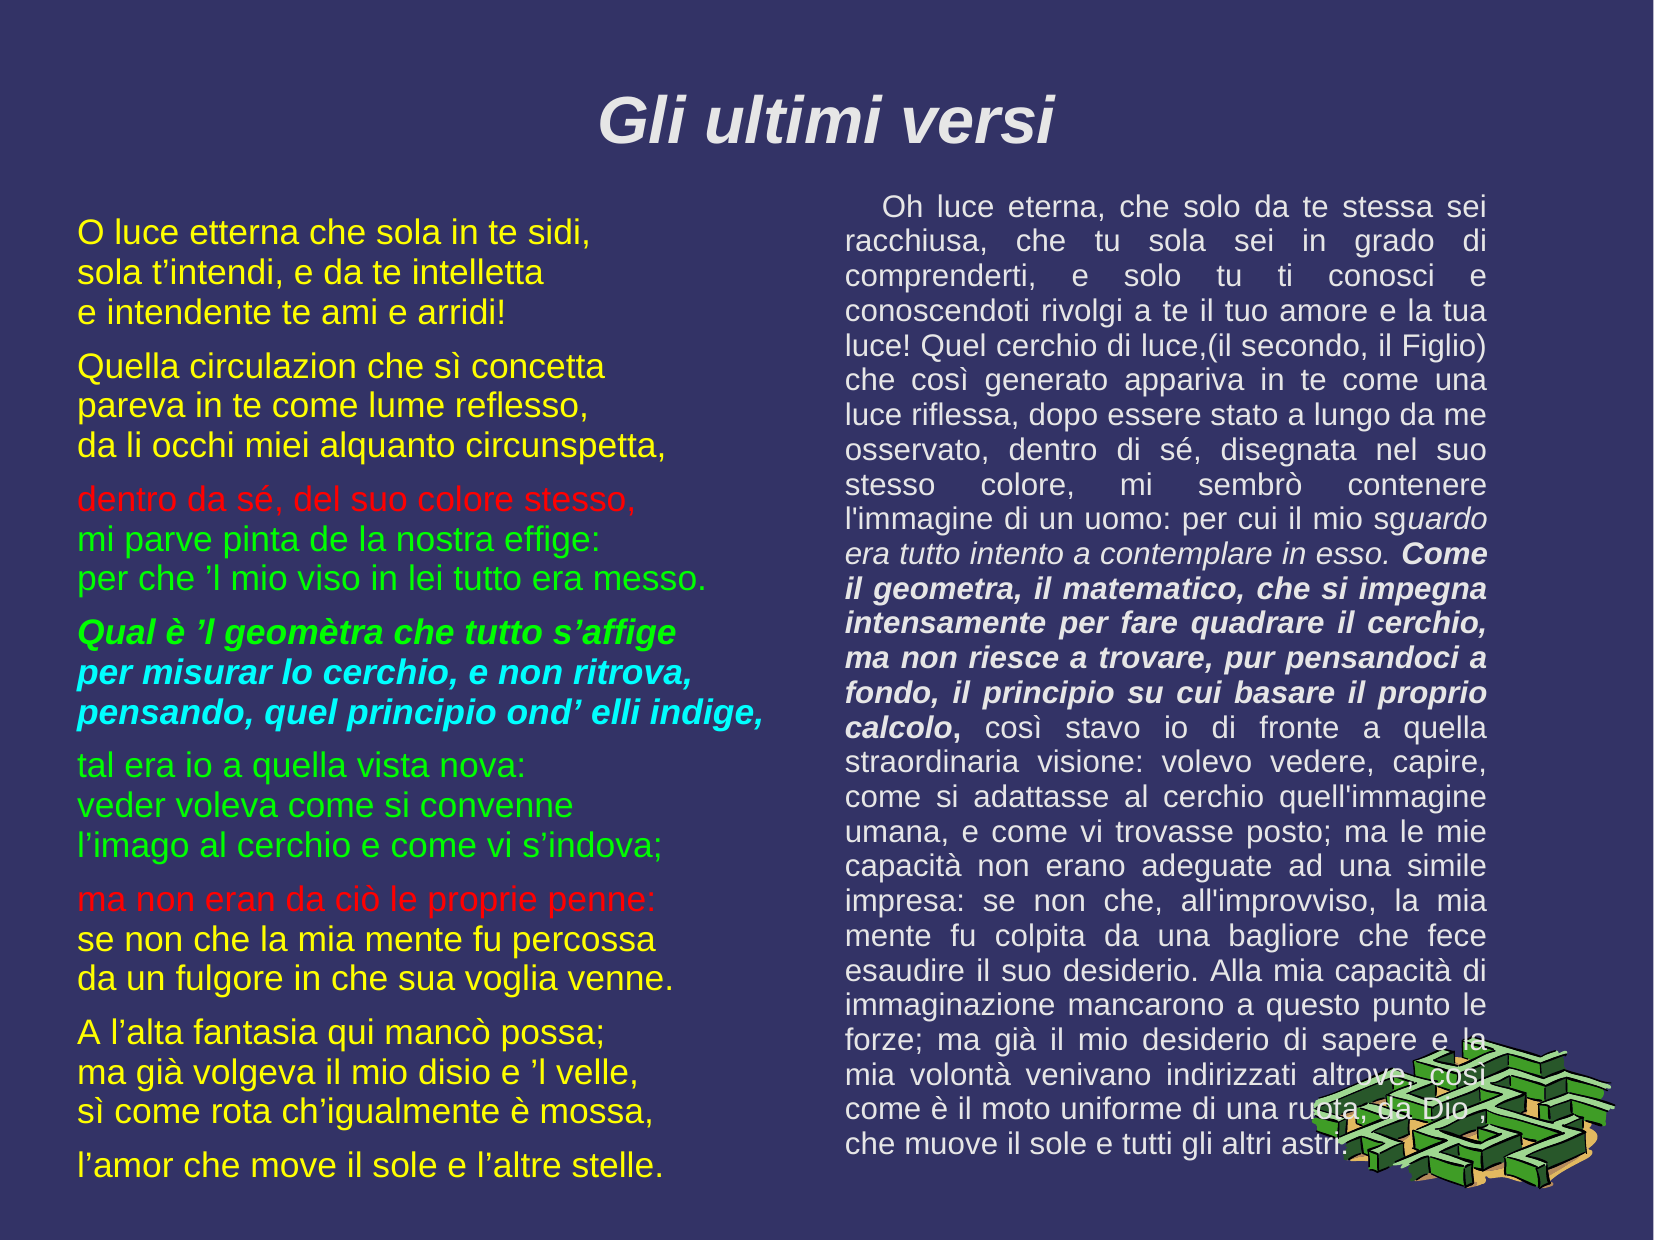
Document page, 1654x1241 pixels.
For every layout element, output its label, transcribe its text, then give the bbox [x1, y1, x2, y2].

title Gli ultimi versi [82, 17, 1571, 225]
list O luce etterna che sola in te sidi, sola t’intendi, e da te intelletta e intendente te ami e arridi! Quella circulazion che sì concetta pareva in te come lume reflesso, da li occhi miei alquanto circunspetta, dentro da sé, del suo colore stesso, mi parve pinta de la nostra effige: per che ’l mio viso in lei tutto era messo. Qual è ’l geomètra che tutto s’affige per misurar lo cerchio, e non ritrova, pensando, quel principio ond’ elli indige, tal era io a quella vista nova: veder voleva come si convenne l’imago al cerchio e come vi s’indova; ma non eran da ciò le proprie penne: se non che la mia mente fu percossa da un fulgore in che sua voglia venne. A l’alta fantasia qui mancò possa; ma già volgeva il mio disio e ’l velle, sì come rota ch’igualmente è mossa, l’amor che move il sole e l’altre stelle. [65, 212, 792, 1186]
list Oh luce eterna, che solo da te stessa sei racchiusa, che tu sola sei in grado di comprenderti, e solo tu ti conosci e conoscendoti rivolgi a te il tuo amore e la tua luce! Quel cerchio di luce,(il secondo, il Figlio) che così generato appariva in te come una luce riflessa, dopo essere stato a lungo da me osservato, dentro di sé, disegnata nel suo stesso colore, mi sembrò contenere l'immagine di un uomo: per cui il mio sguardo era tutto intento a contemplare in esso. Come il geometra, il matematico, che si impegna intensamente per fare quadrare il cerchio, ma non riesce a trovare, pur pensandoci a fondo, il principio su cui basare il proprio calcolo, così stavo io di fronte a quella straordinaria visione: volevo vedere, capire, come si adattasse al cerchio quell'immagine umana, e come vi trovasse posto; ma le mie capacità non erano adeguate ad una simile impresa: se non che, all'improvviso, la mia mente fu colpita da una bagliore che fece esaudire il suo desiderio. Alla mia capacità di immaginazione mancarono a questo punto le forze; ma già il mio desiderio di sapere e la mia volontà venivano indirizzati altrove, così come è il moto uniforme di una ruota, da Dio , che muove il sole e tutti gli altri astri. [762, 188, 1489, 1166]
